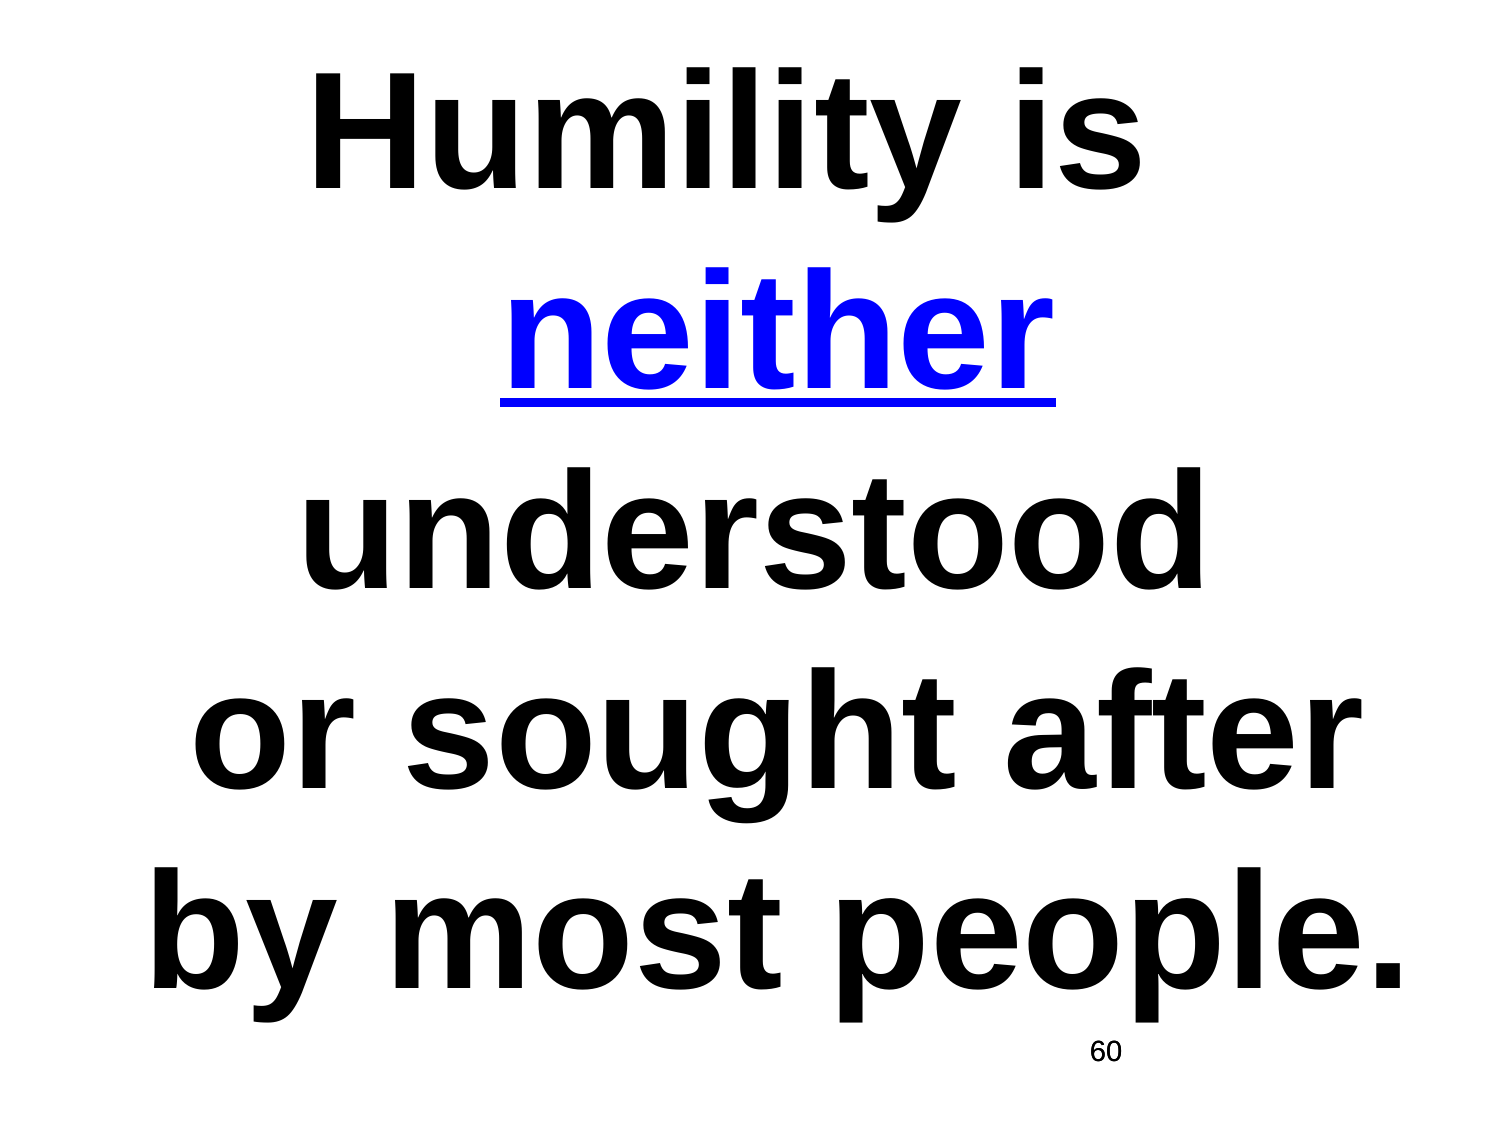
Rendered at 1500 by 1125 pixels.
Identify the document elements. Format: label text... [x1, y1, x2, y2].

slide_number <number> [1074, 1030, 1425, 1103]
text_box Humility is neither understood or sought after by most people. [0, 14, 1500, 1030]
